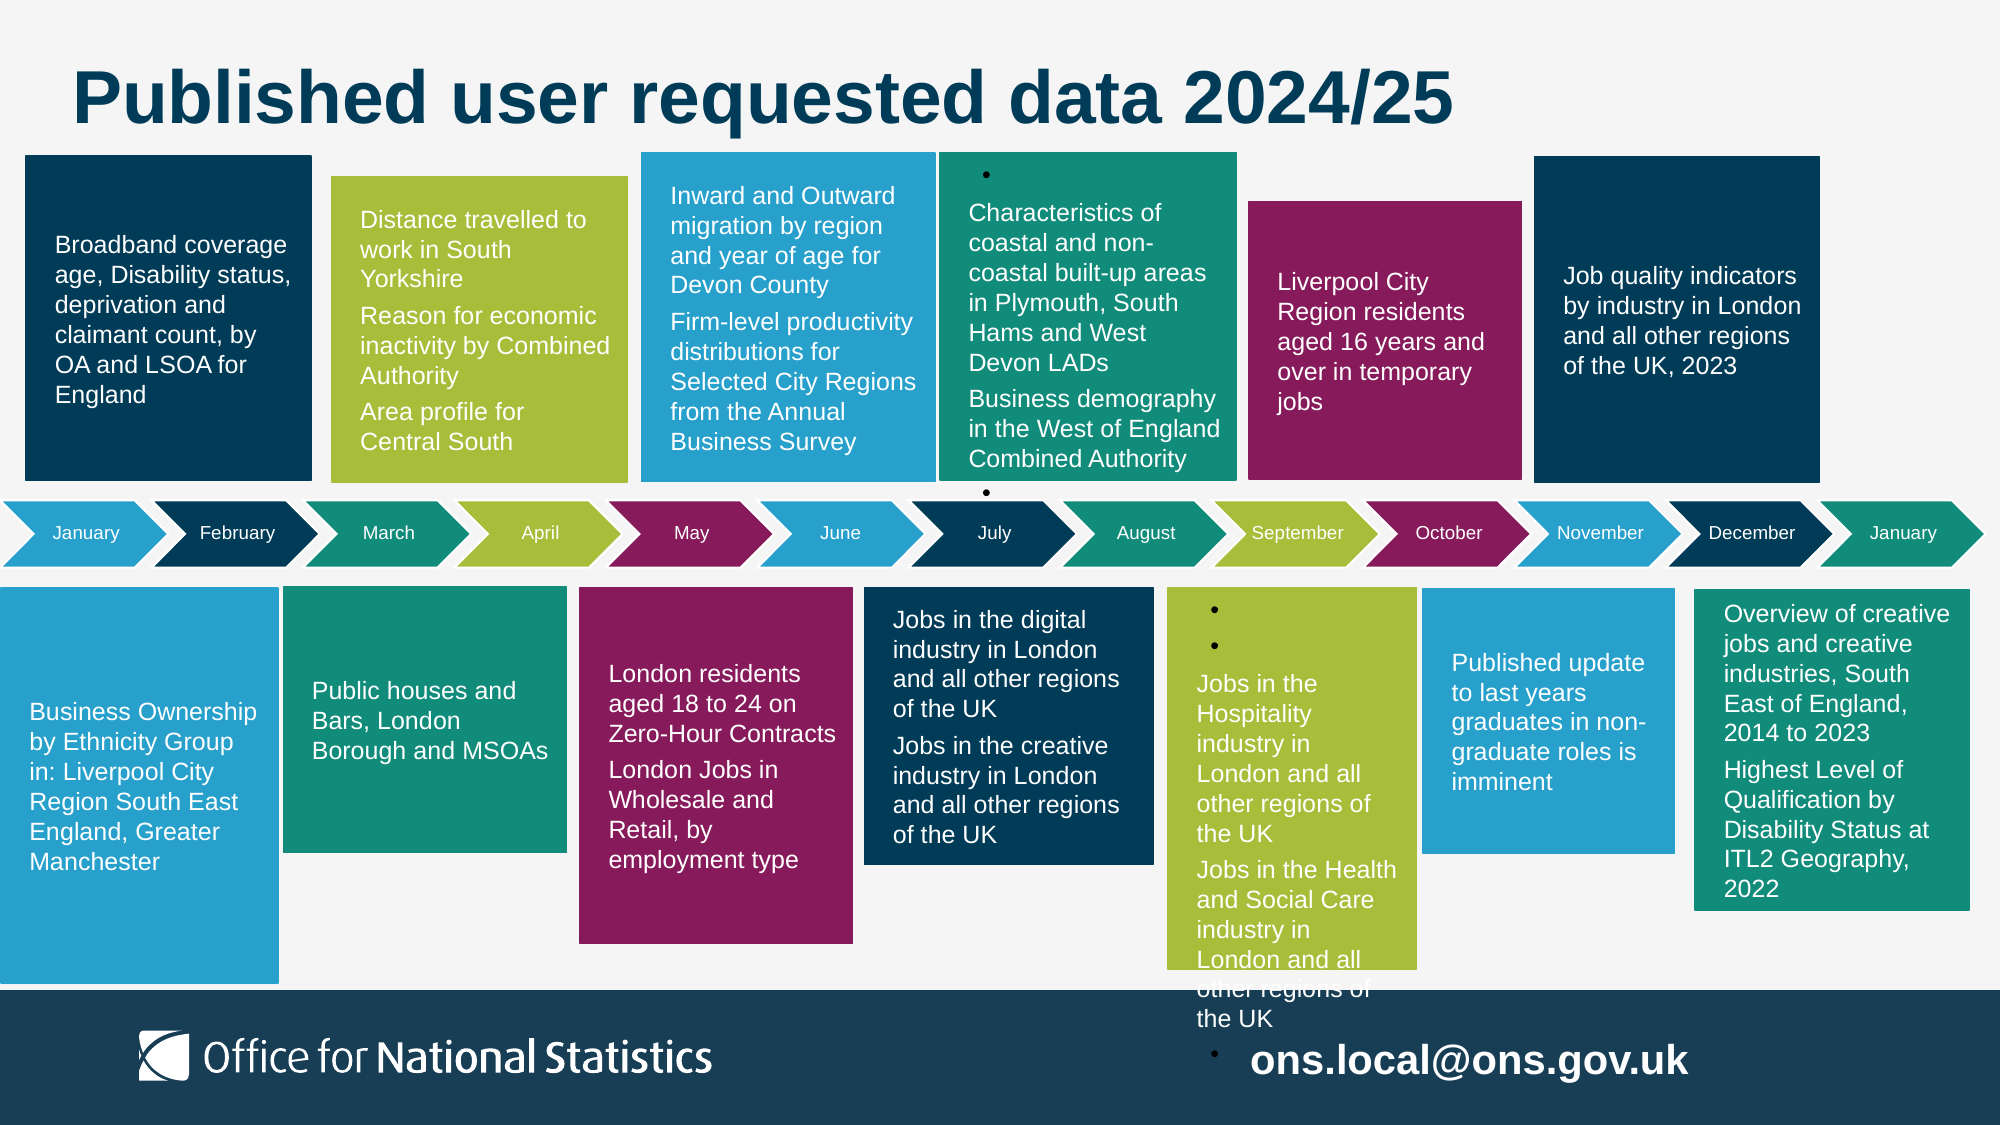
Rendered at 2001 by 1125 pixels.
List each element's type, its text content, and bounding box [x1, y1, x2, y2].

text_box Public houses and Bars, London Borough and MSOAs [283, 587, 566, 853]
text_box Liverpool City Region residents aged 16 years and over in temporary jobs [1249, 201, 1522, 479]
text_box Job quality indicators by industry in London and all other regions of the UK, 2023 [1535, 157, 1819, 482]
text_box Broadband coverage age, Disability status, deprivation and claimant count, by OA and LSOA for England [26, 156, 311, 481]
text_box Business Ownership by Ethnicity Group in: Liverpool City Region South East England, Greater Manchester [1, 588, 278, 983]
text_box ons.local@ons.gov.uk [1235, 1025, 1866, 1086]
text_box July [908, 500, 1077, 568]
text_box November [1514, 500, 1683, 568]
text_box London residents aged 18 to 24 on Zero-Hour Contracts London Jobs in Wholesale and Retail, by employment type [580, 588, 853, 943]
text_box January [0, 500, 169, 568]
text_box May [605, 500, 775, 568]
title Published user requested data 2024/25 [71, 55, 1797, 142]
text_box August [1060, 500, 1229, 568]
text_box Overview of creative jobs and creative industries, South East of England, 2014 to 2023 Highest Level of Qualification by Disability Status at ITL2 Geography, 2022 [1695, 590, 1969, 910]
text_box March [302, 500, 472, 568]
text_box January [1817, 500, 1986, 568]
text_box June [757, 500, 926, 568]
text_box April [454, 500, 623, 568]
text_box December [1665, 500, 1835, 568]
text_box February [151, 500, 320, 568]
text_box Jobs in the Hospitality industry in London and all other regions of the UK Jobs in the Health and Social Care industry in London and all other regions of the UK [1168, 587, 1417, 969]
text_box Characteristics of coastal and non-coastal built-up areas in Plymouth, South Hams and West Devon LADs Business demography in the West of England Combined Authority [940, 153, 1236, 480]
text_box September [1211, 500, 1380, 568]
text_box Published update to last years graduates in non-graduate roles is imminent [1423, 589, 1674, 853]
text_box October [1362, 500, 1532, 568]
text_box Distance travelled to work in South Yorkshire Reason for economic inactivity by Combined Authority Area profile for Central South [332, 176, 627, 482]
text_box Inward and Outward migration by region and year of age for Devon County Firm-level productivity distributions for Selected City Regions from the Annual Business Survey [642, 153, 935, 481]
text_box Jobs in the digital industry in London and all other regions of the UK Jobs in the creative industry in London and all other regions of the UK [864, 587, 1153, 865]
